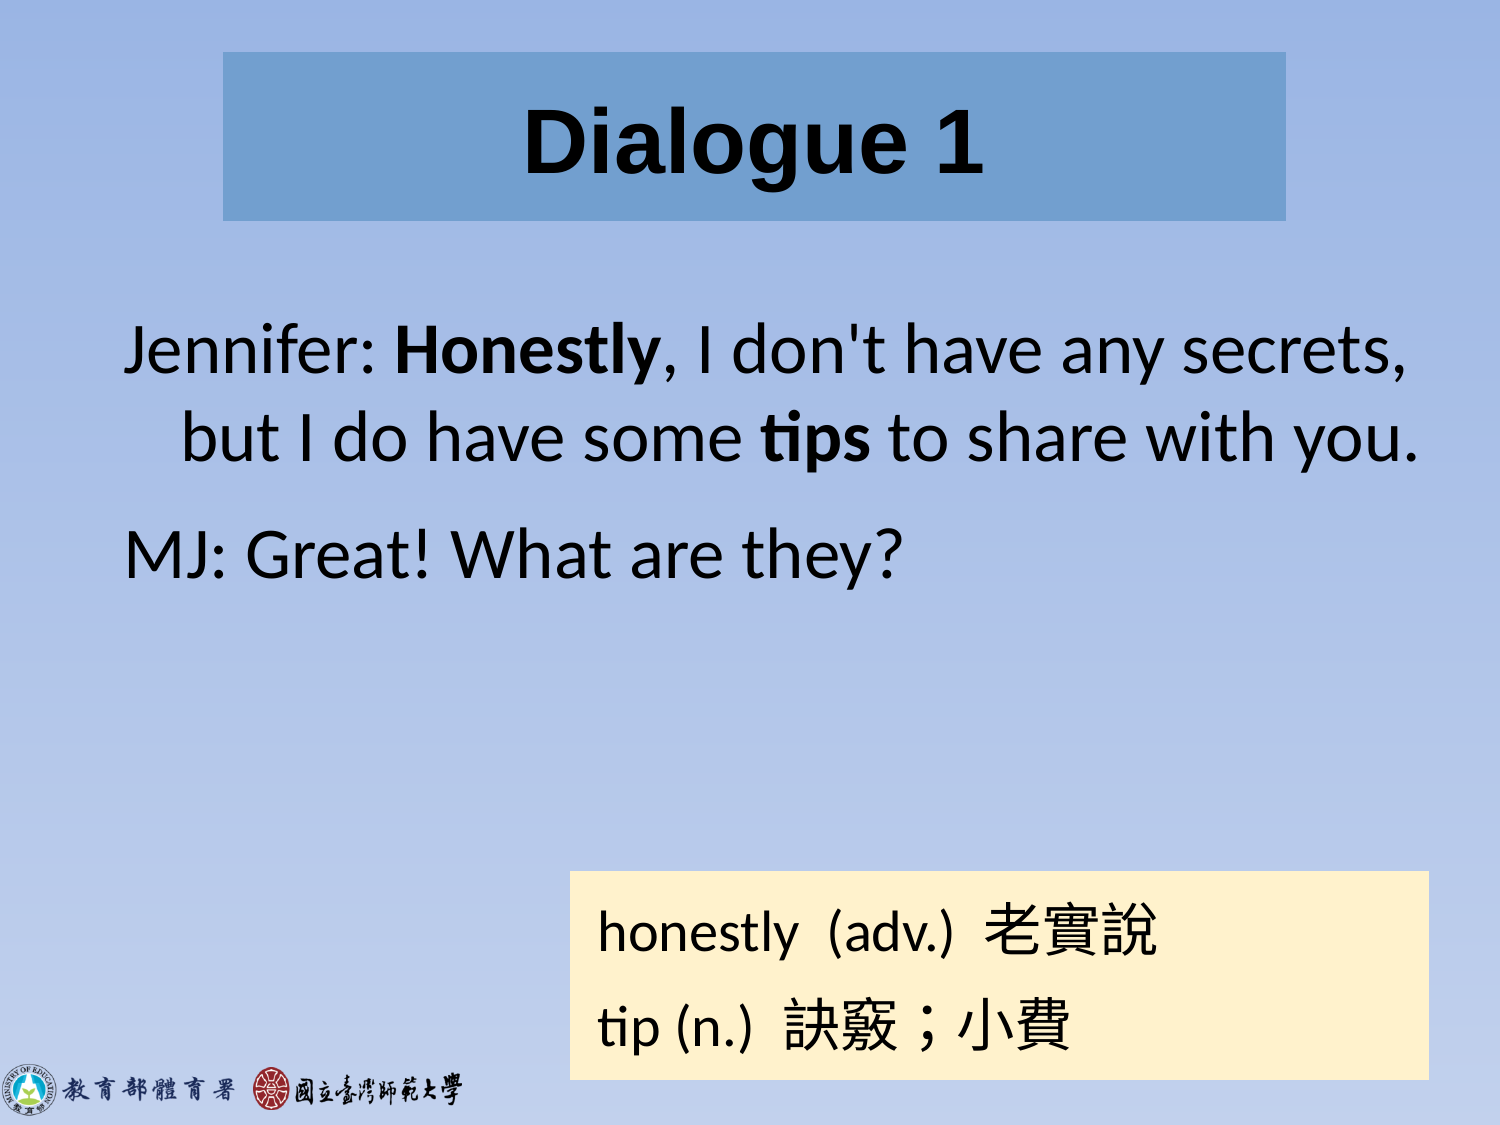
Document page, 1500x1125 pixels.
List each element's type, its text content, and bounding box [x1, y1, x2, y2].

text_box honestly (adv.) 老實說 tip (n.) 訣竅；小費 [570, 871, 1429, 1080]
title Dialogue 1 [79, 42, 1430, 231]
list Jennifer: Honestly, I don't have any secrets, but I do have some tips to share with you. MJ: Great! What are they? [52, 293, 1480, 1050]
